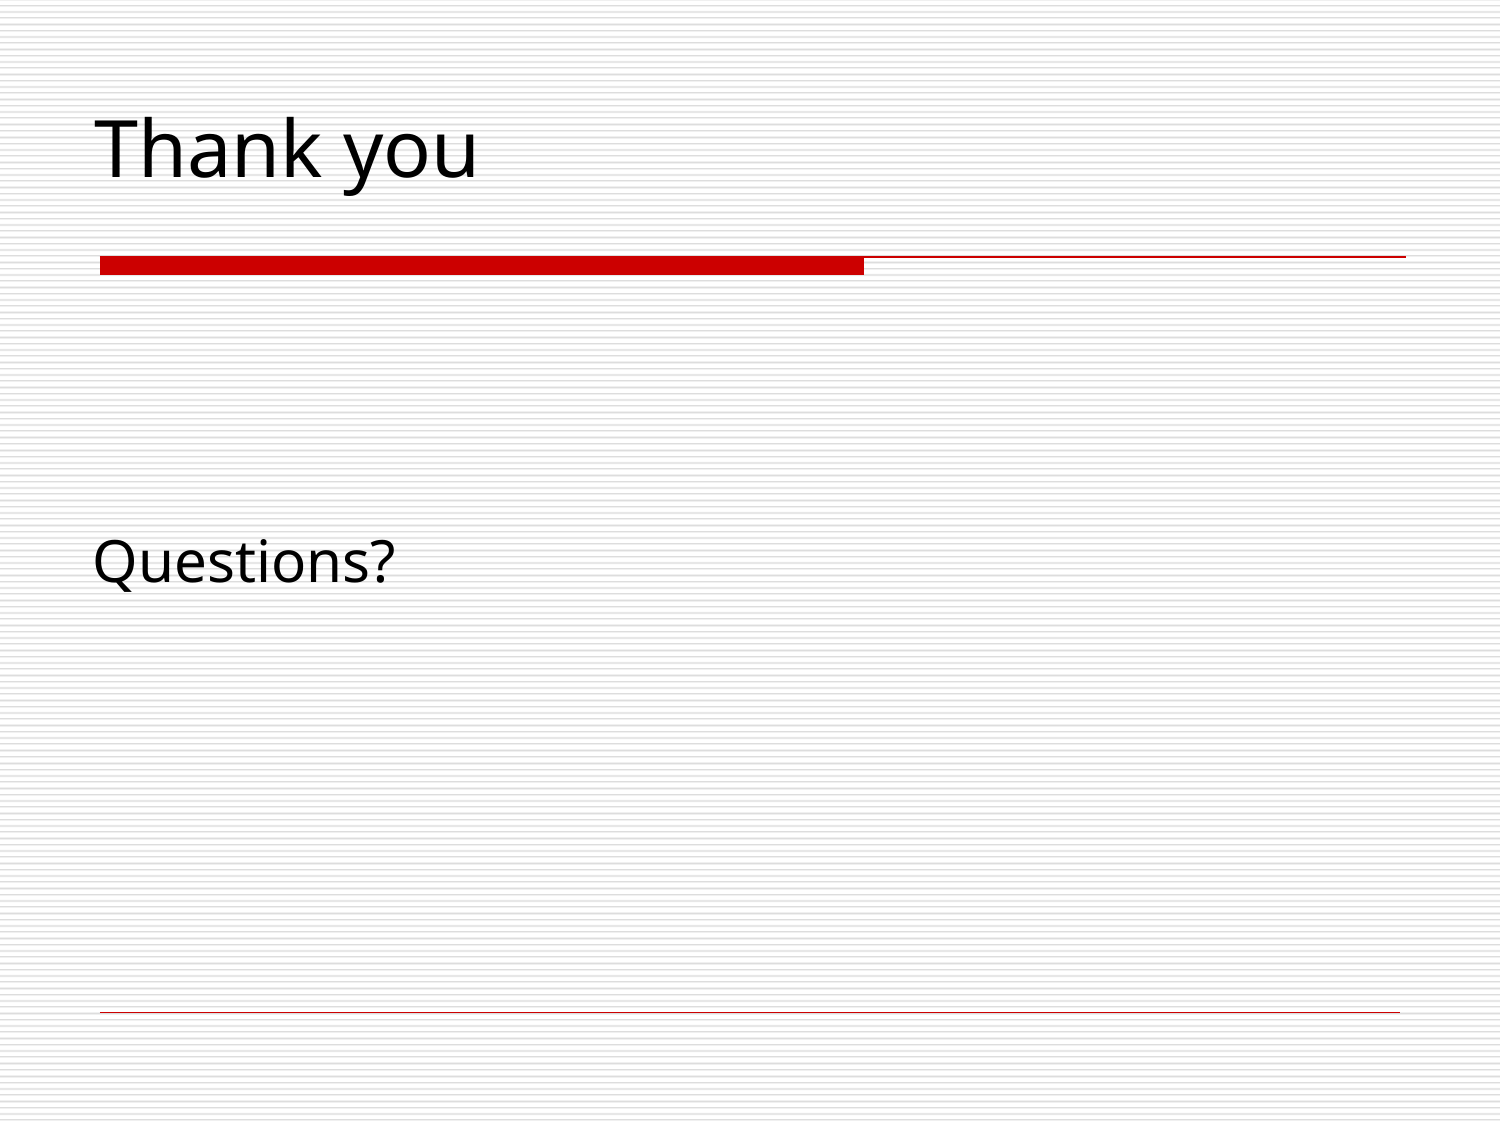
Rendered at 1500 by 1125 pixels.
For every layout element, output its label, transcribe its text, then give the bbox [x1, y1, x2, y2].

picture [0, 0, 1500, 1125]
subtitle Questions? [92, 294, 1313, 826]
title Thank you [94, 44, 1407, 250]
